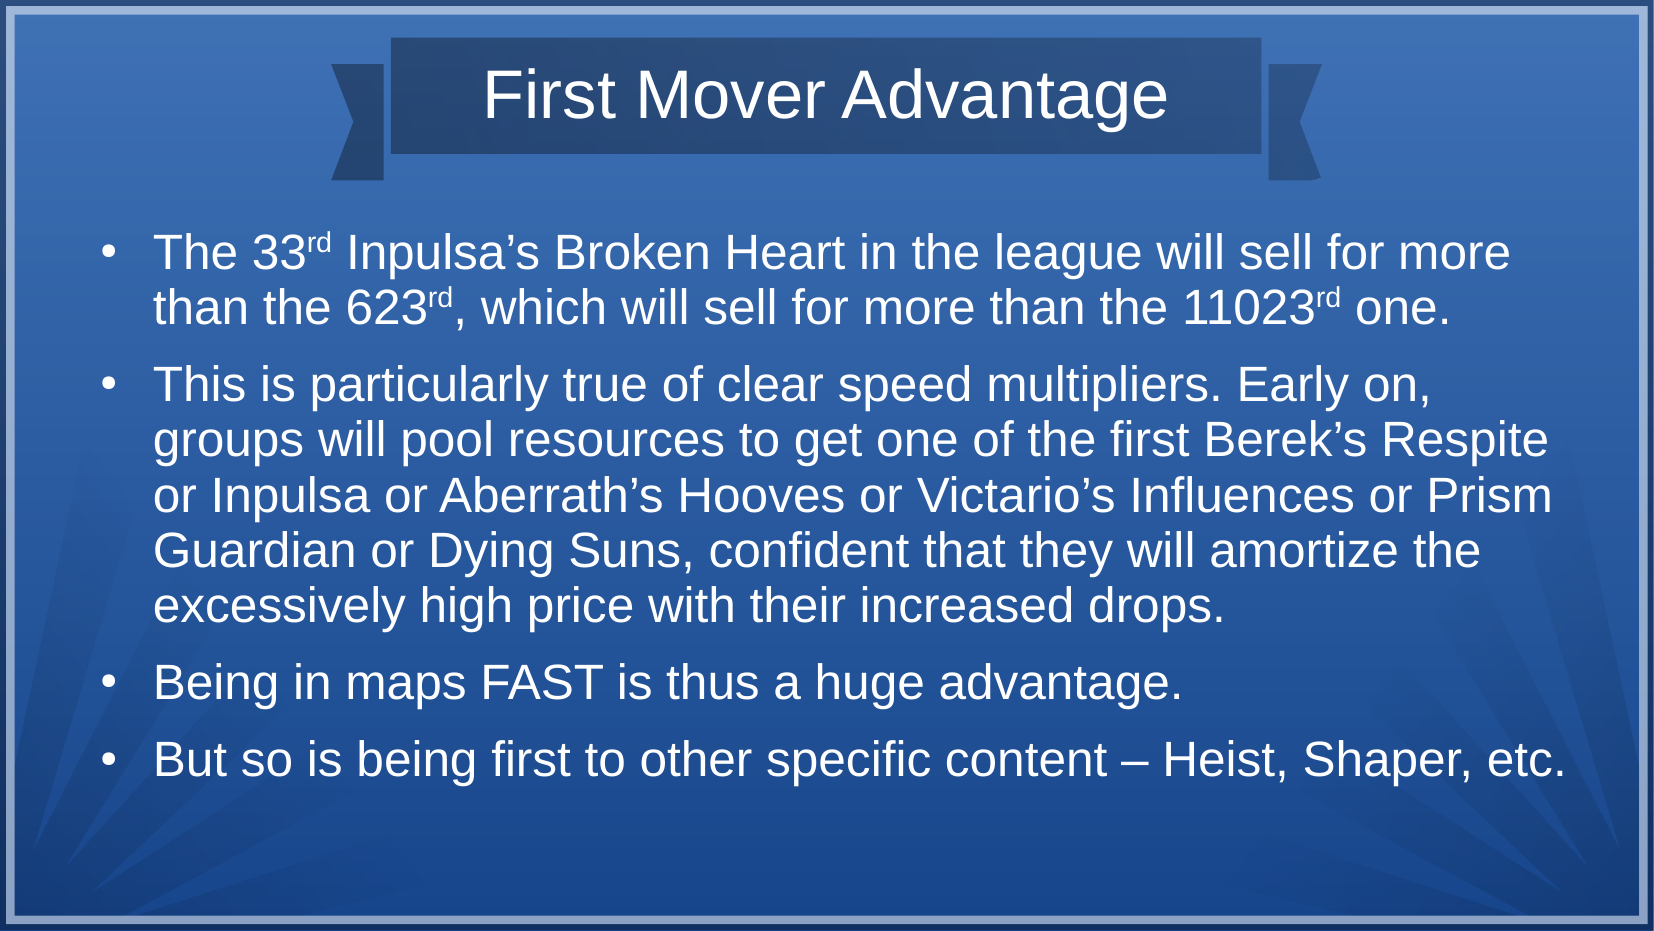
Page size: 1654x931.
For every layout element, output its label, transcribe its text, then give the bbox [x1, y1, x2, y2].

title First Mover Advantage [389, 35, 1264, 154]
list The 33rd Inpulsa’s Broken Heart in the league will sell for more than the 623rd, which will sell for more than the 11023rd one. This is particularly true of clear speed multipliers. Early on, groups will pool resources to get one of the first Berek’s Respite or Inpulsa or Aberrath’s Hooves or Victario’s Influences or Prism Guardian or Dying Suns, confident that they will amortize the excessively high price with their increased drops. Being in maps FAST is thus a huge advantage. But so is being first to other specific content – Heist, Shaper, etc. [82, 224, 1571, 848]
